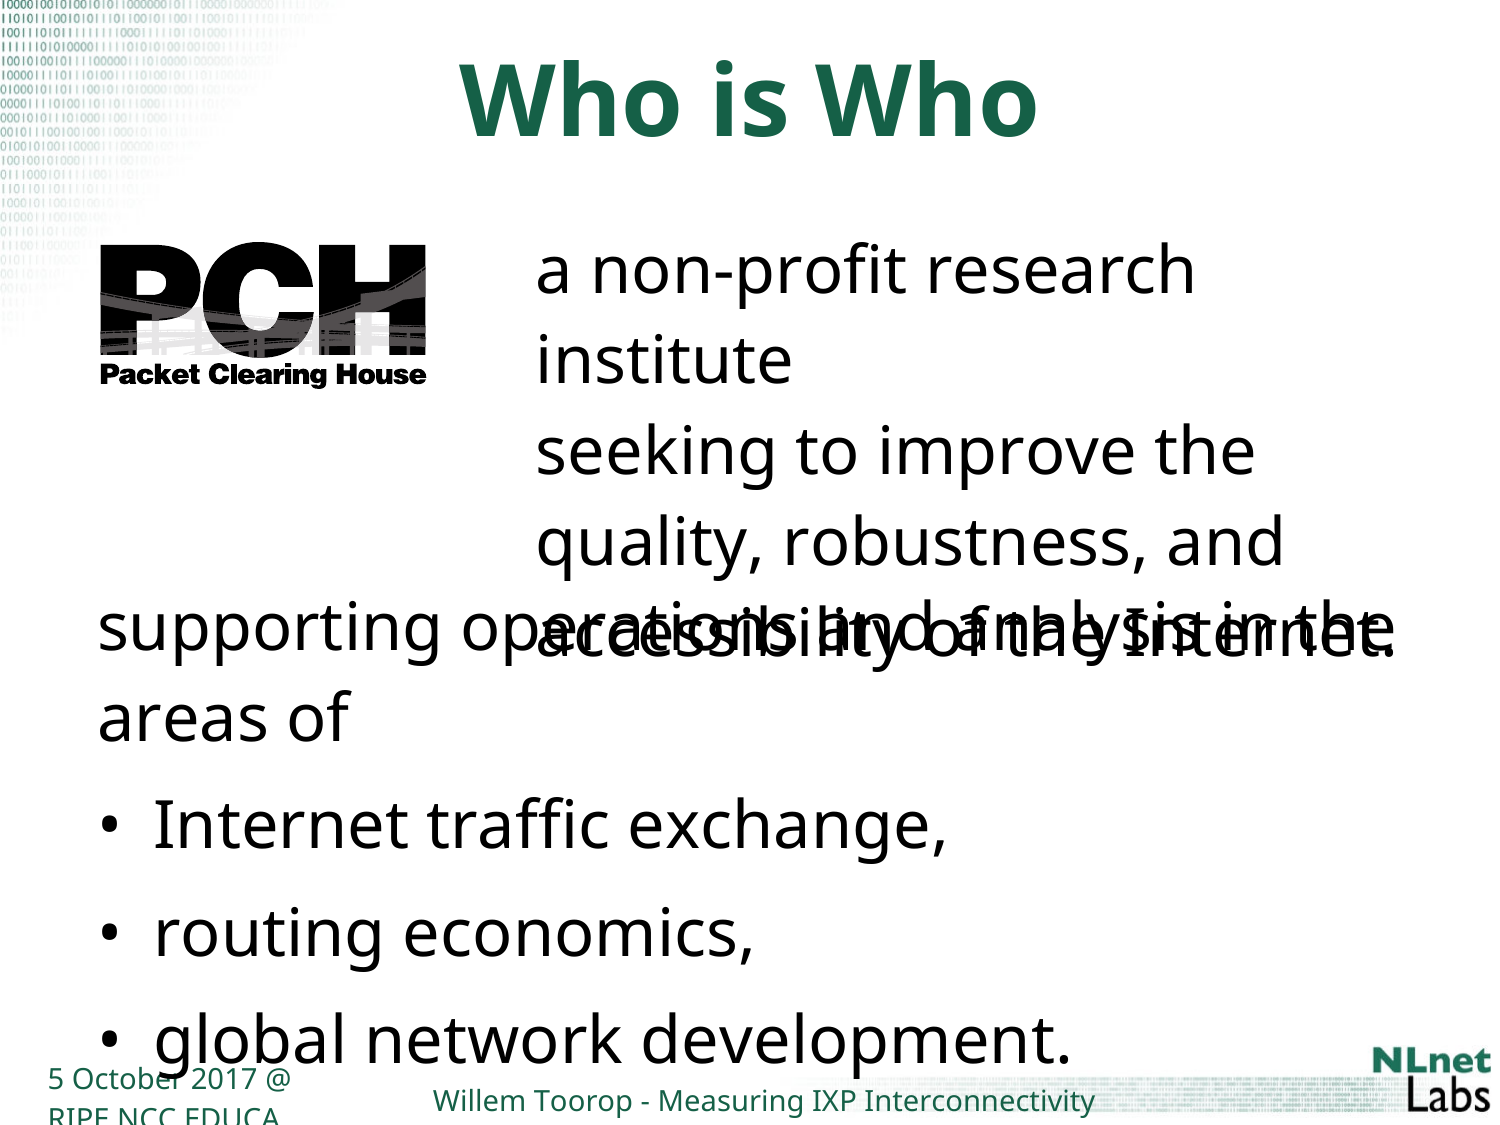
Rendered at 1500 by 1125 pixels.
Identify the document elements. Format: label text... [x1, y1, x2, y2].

title Who is Who [75, 3, 1425, 192]
picture [818, 1104, 825, 1110]
picture [790, 1104, 799, 1109]
list a non-profit research institute seeking to improve the quality, robustness, and accessibility of the Internet. [479, 221, 1455, 579]
picture [949, 1104, 958, 1109]
picture [0, 0, 427, 389]
picture [775, 1104, 1492, 1124]
text_box supporting operations and analysis in the areas of Internet traffic exchange, routing economics, global network development. ... known for Peering Survey reports [40, 579, 1500, 1104]
